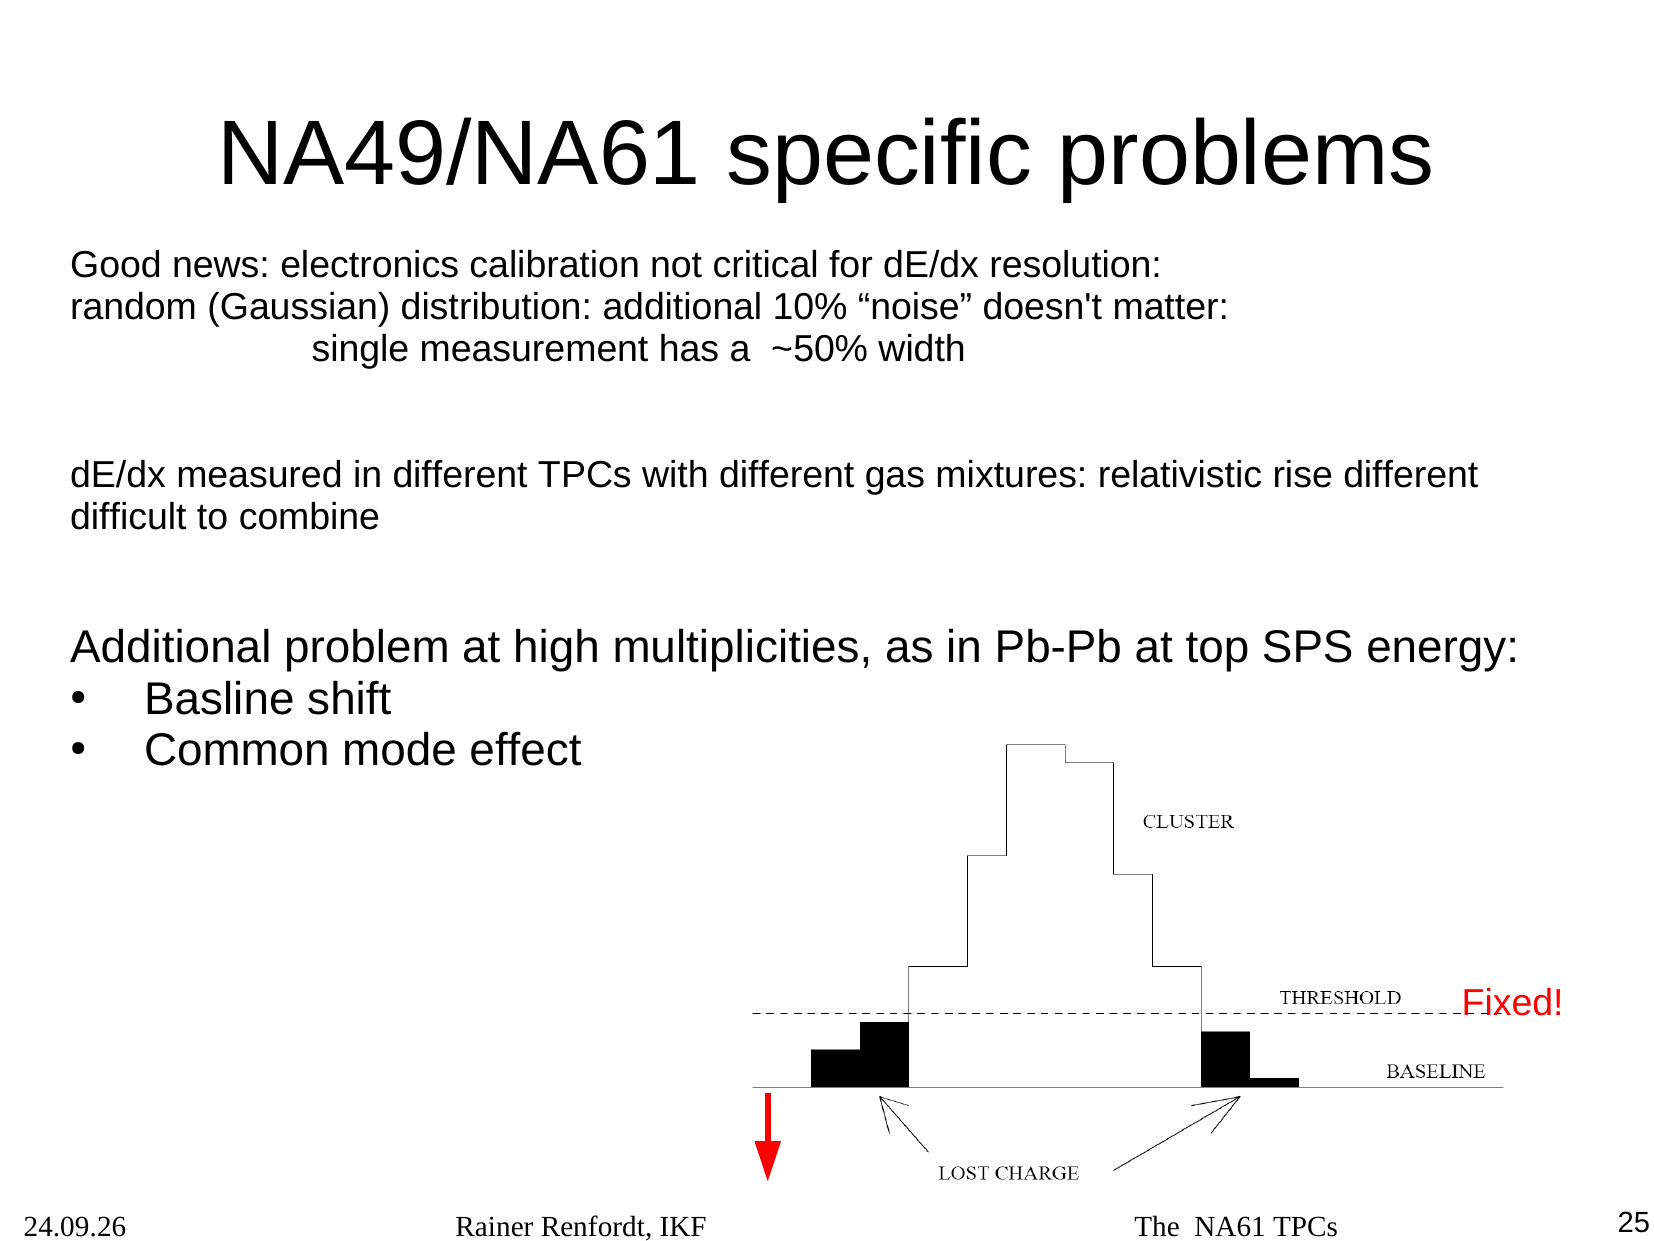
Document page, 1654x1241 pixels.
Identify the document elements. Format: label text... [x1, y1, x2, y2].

title NA49/NA61 specific problems [82, 49, 1571, 257]
picture [738, 738, 1506, 1182]
text_box Good news: electronics calibration not critical for dE/dx resolution: random (Gaussian) distribution: additional 10% “noise” doesn't matter: single measurement has a ~50% width dE/dx measured in different TPCs with different gas mixtures: relativistic rise different difficult to combine Additional problem at high multiplicities, as in Pb-Pb at top SPS energy: Basline shift Common mode effect [55, 236, 1536, 783]
text_box Fixed! [1446, 974, 1578, 1060]
